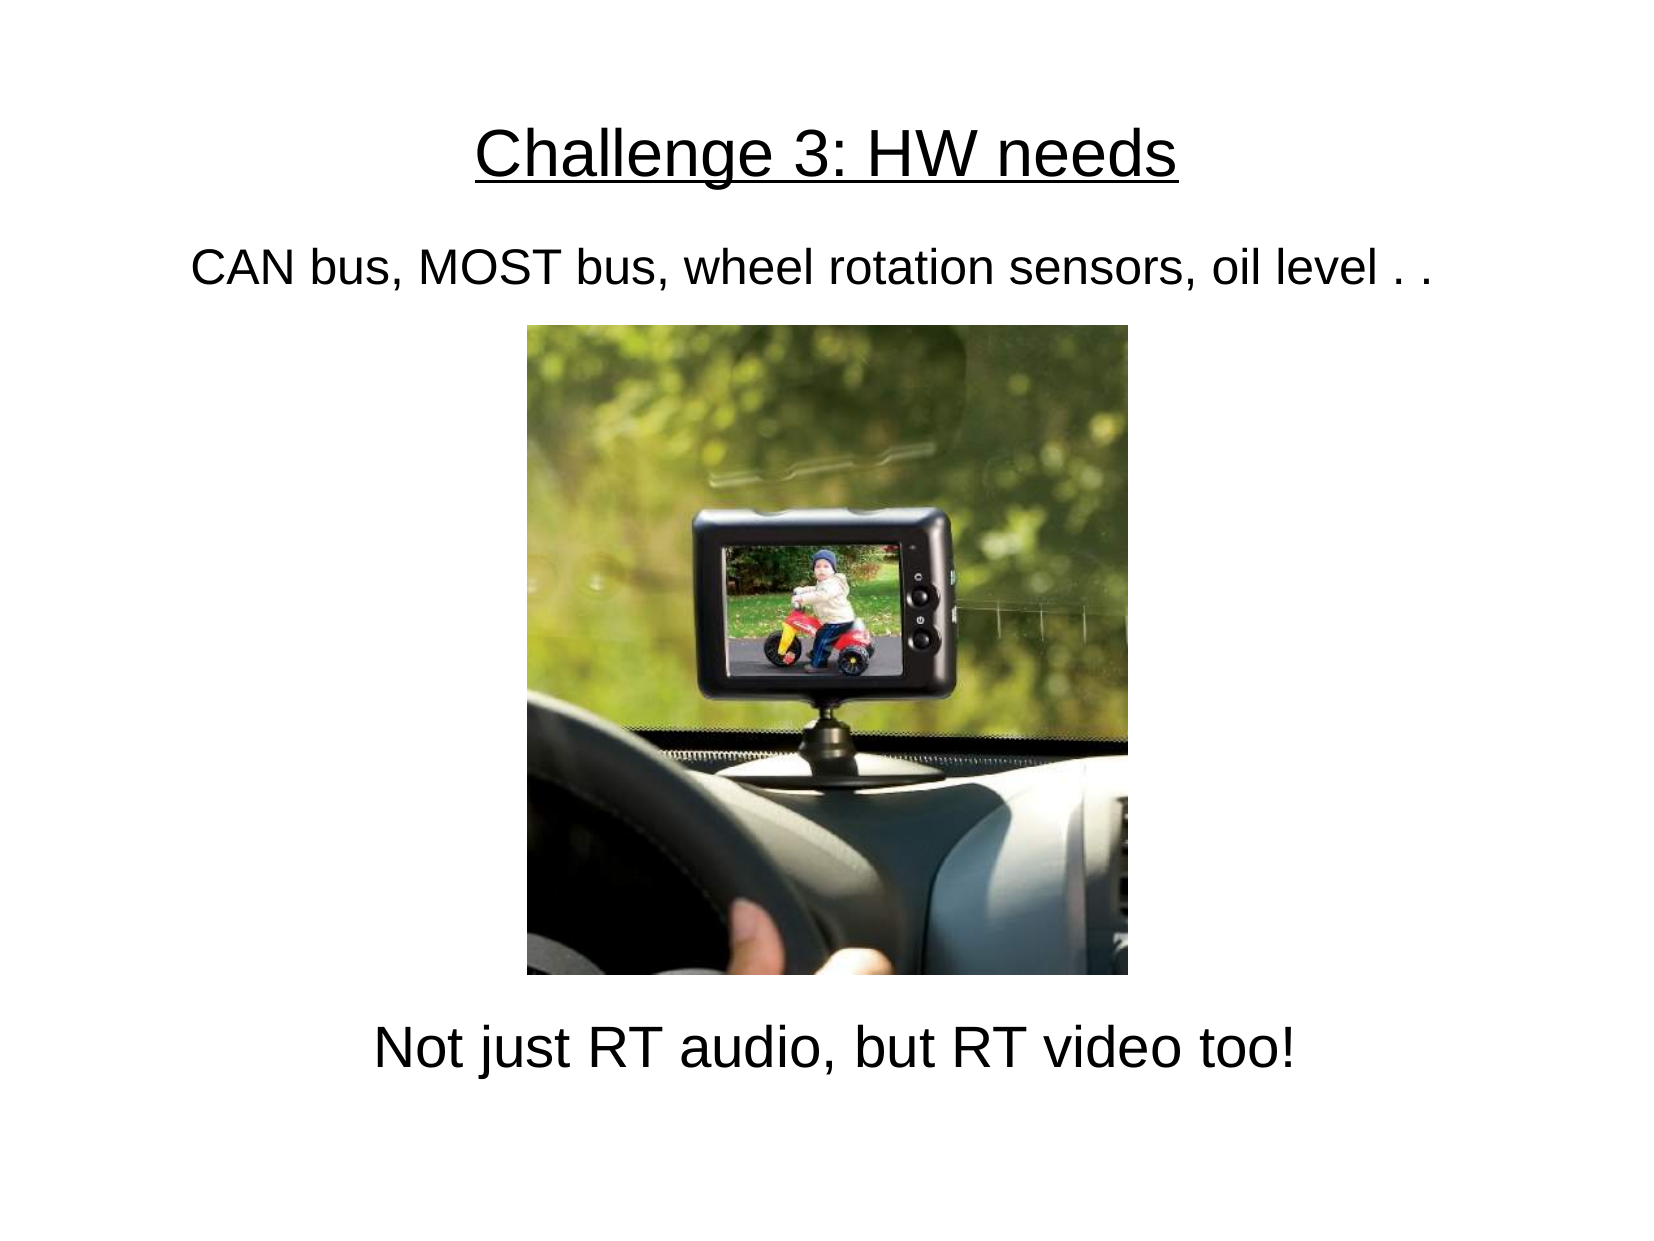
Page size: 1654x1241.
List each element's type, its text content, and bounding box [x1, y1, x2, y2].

picture [527, 325, 1128, 976]
text_box CAN bus, MOST bus, wheel rotation sensors, oil level . . [175, 231, 1478, 303]
title Challenge 3: HW needs [82, 49, 1571, 257]
text_box Not just RT audio, but RT video too! [337, 1007, 1316, 1088]
